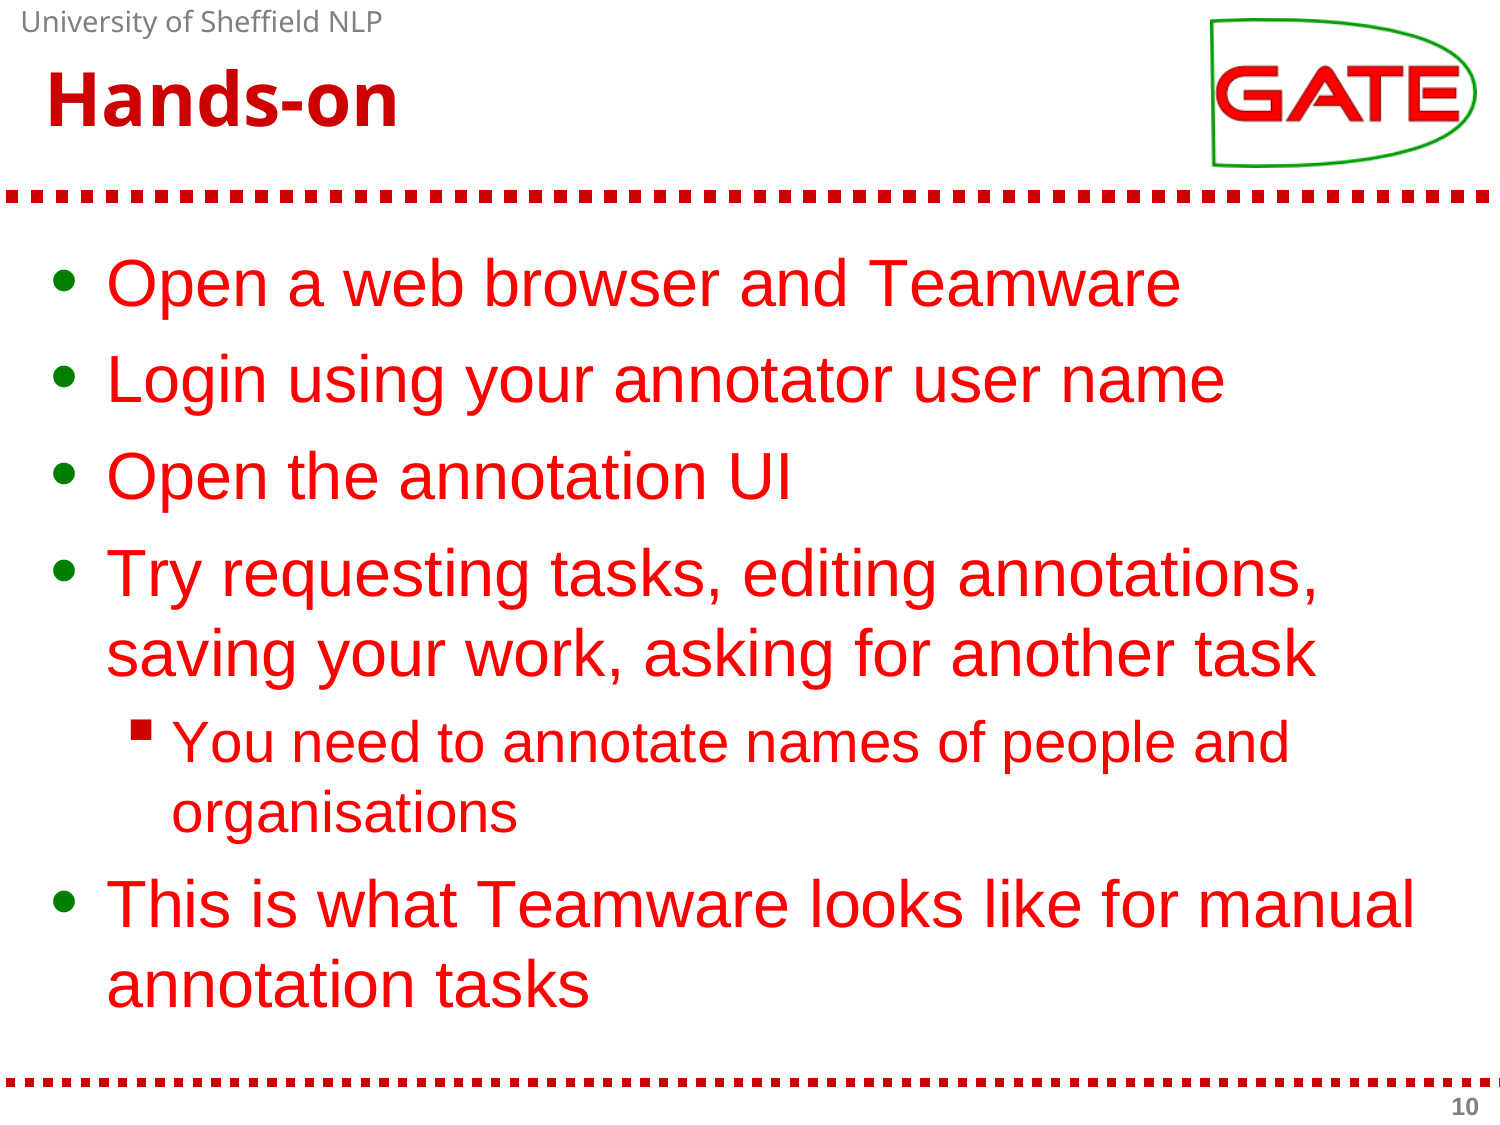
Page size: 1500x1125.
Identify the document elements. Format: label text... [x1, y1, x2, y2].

text_box <number> [1144, 1082, 1495, 1125]
title Hands-on [29, 42, 1188, 149]
list Open a web browser and Teamware Login using your annotator user name Open the annotation UI Try requesting tasks, editing annotations, saving your work, asking for another task You need to annotate names of people and organisations This is what Teamware looks like for manual annotation tasks [35, 231, 1465, 1059]
picture [1210, 18, 1477, 168]
